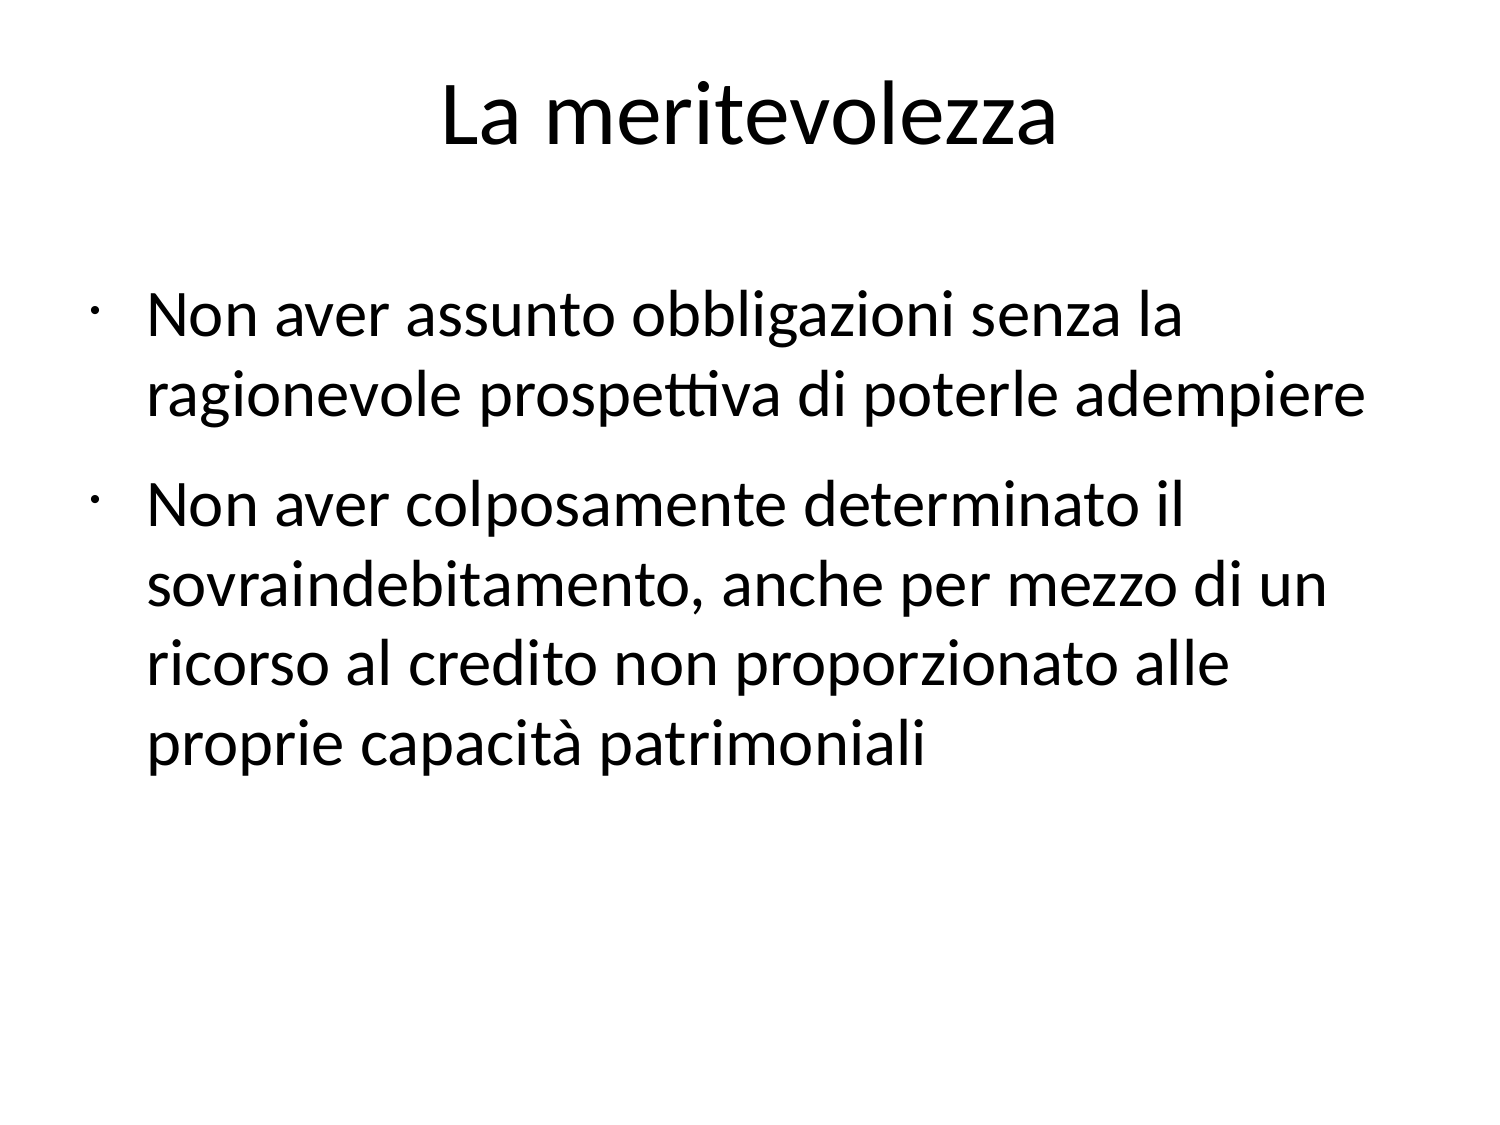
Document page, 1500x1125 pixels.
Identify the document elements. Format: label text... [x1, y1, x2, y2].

list Non aver assunto obbligazioni senza la ragionevole prospettiva di poterle adempiere Non aver colposamente determinato il sovraindebitamento, anche per mezzo di un ricorso al credito non proporzionato alle proprie capacità patrimoniali [75, 262, 1425, 1005]
title La meritevolezza [75, 45, 1425, 233]
